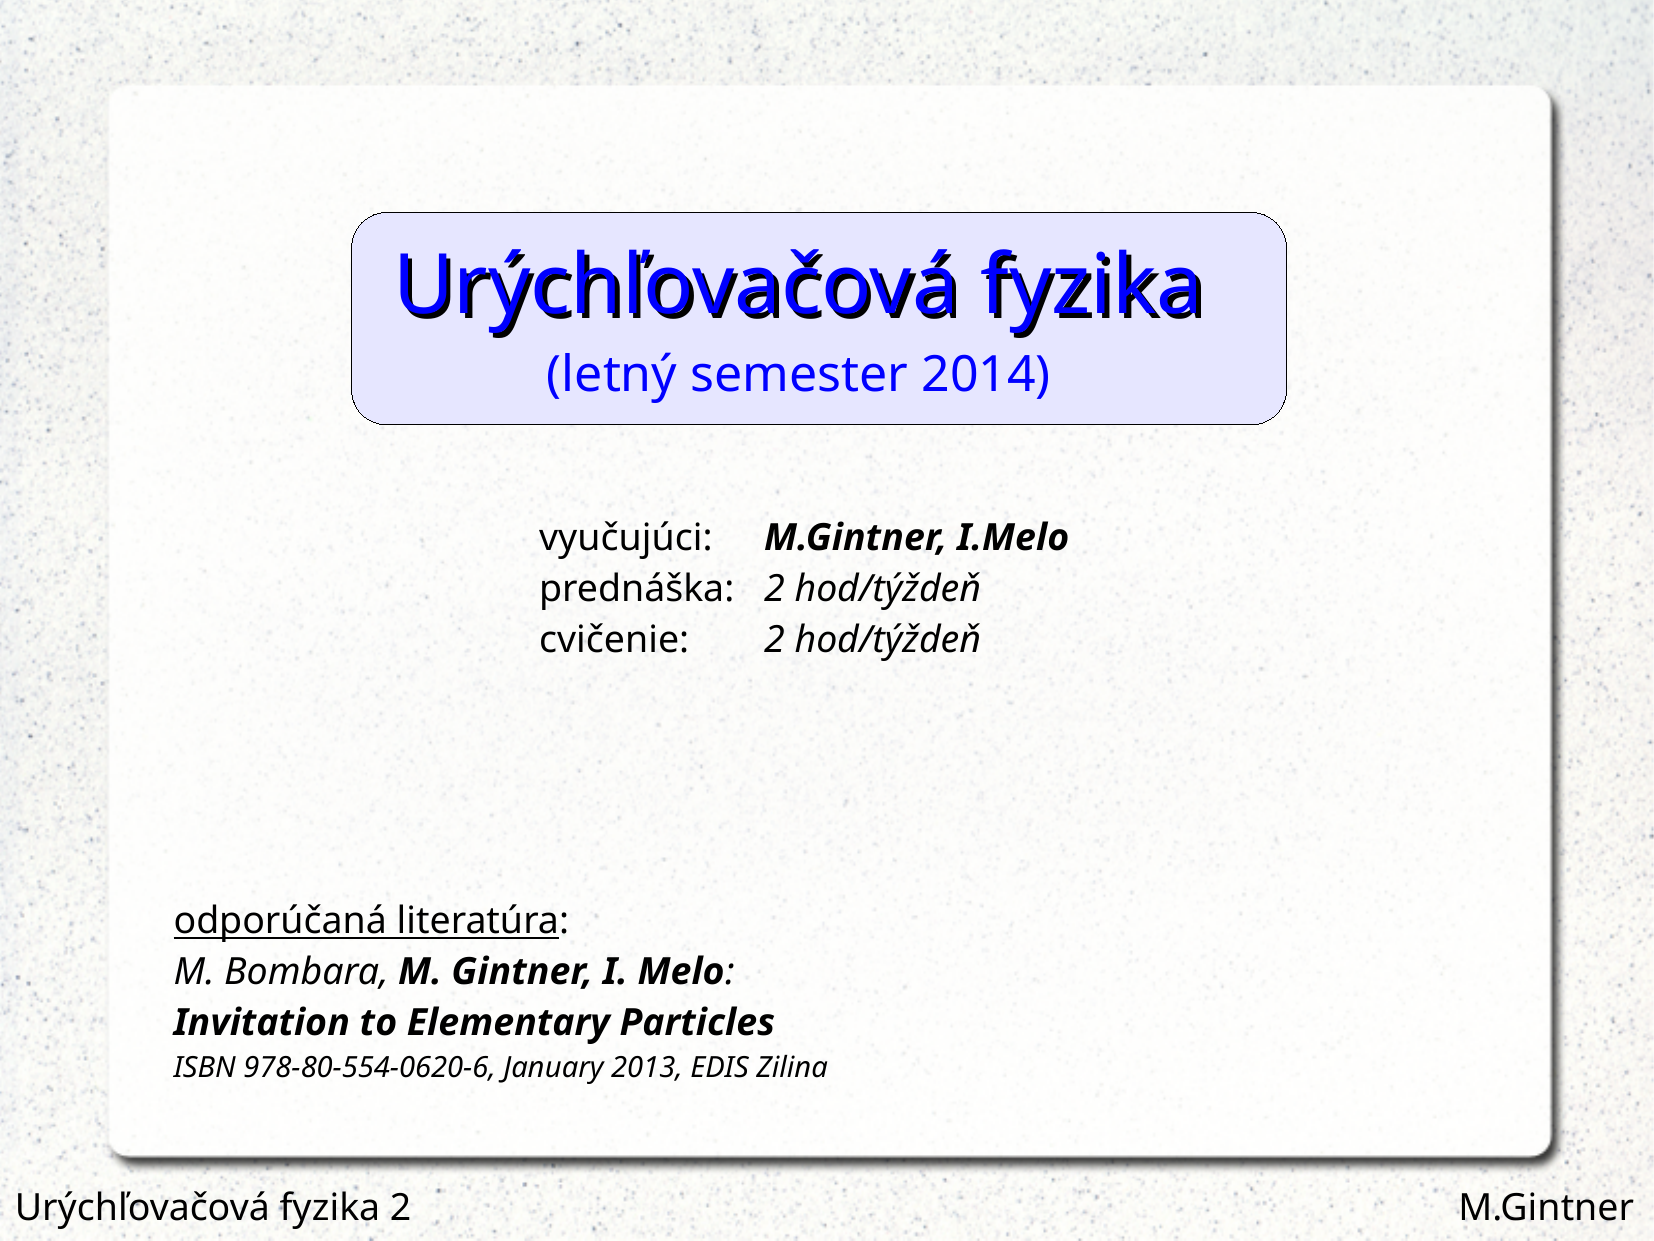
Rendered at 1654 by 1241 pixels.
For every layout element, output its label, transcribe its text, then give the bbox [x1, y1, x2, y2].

text_box vyučujúci: M.Gintner, I.Melo prednáška: 2 hod/týždeň cvičenie: 2 hod/týždeň [524, 502, 1114, 727]
text_box [351, 212, 1287, 425]
text_box Urýchľovačová fyzika 2 [0, 1173, 445, 1241]
picture [0, 0, 1654, 1241]
text_box M.Gintner [1443, 1173, 1654, 1241]
text_box odporúčaná literatúra: M. Bombara, M. Gintner, I. Melo: Invitation to Elementary Particles ISBN 978-80-554-0620-6, January 2013, EDIS Zilina [158, 886, 933, 1099]
text_box Urýchľovačová fyzika (letný semester 2014) [378, 217, 1252, 418]
